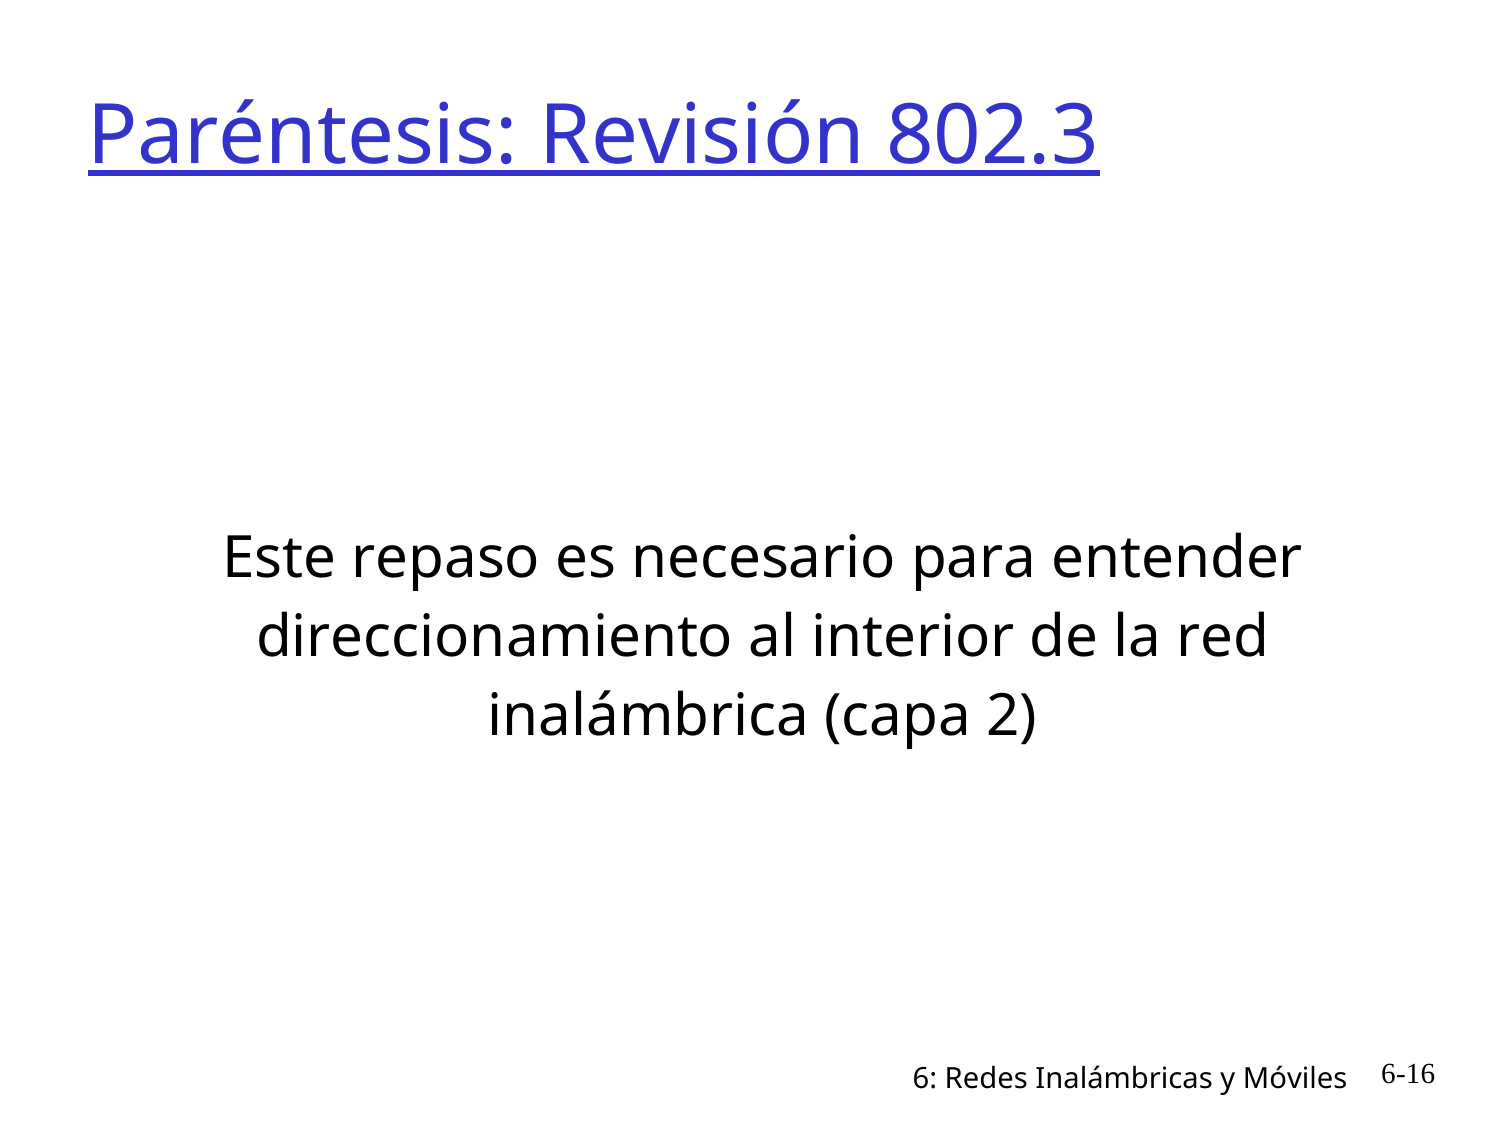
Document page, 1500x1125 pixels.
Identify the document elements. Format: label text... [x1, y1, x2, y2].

title Paréntesis: Revisión 802.3 [87, 23, 1363, 239]
subtitle Este repaso es necesario para entender direccionamiento al interior de la red inalámbrica (capa 2) [87, 262, 1363, 1006]
